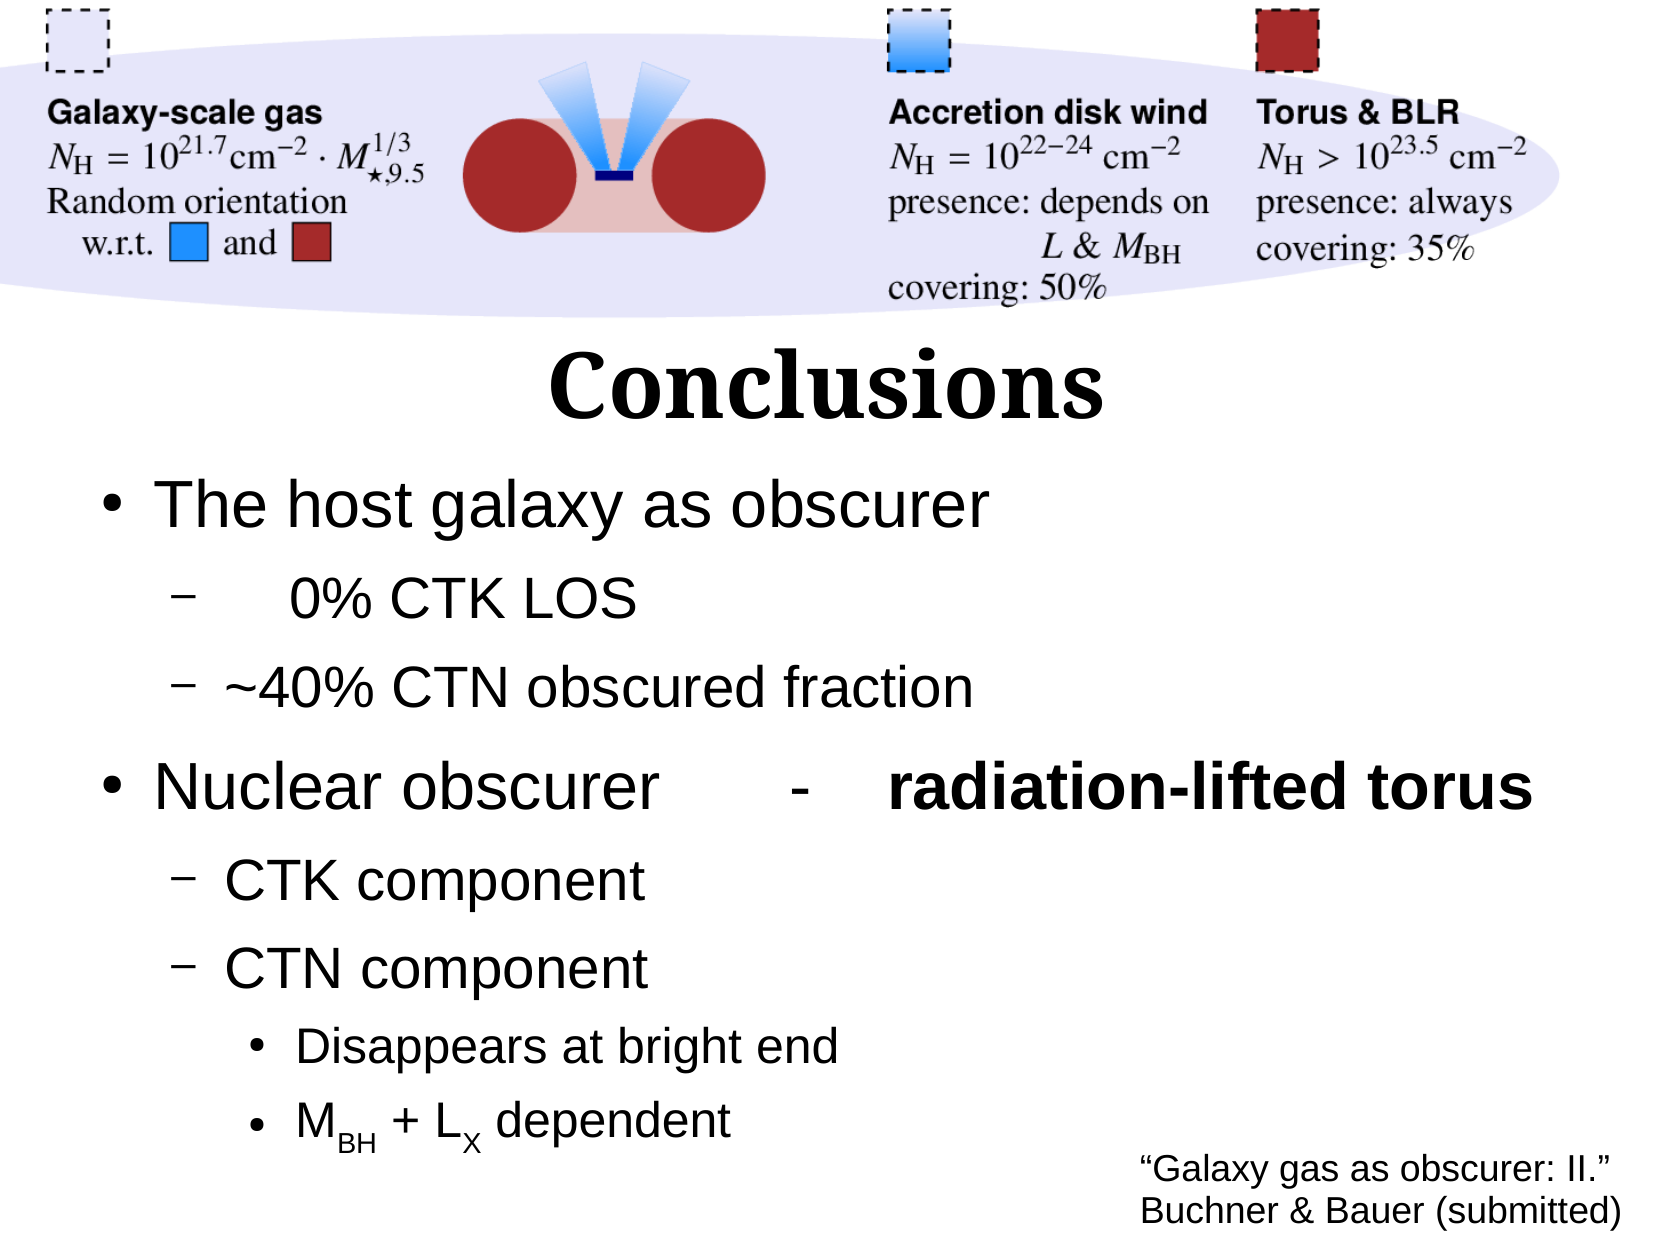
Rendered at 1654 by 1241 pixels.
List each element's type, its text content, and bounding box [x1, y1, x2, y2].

list The host galaxy as obscurer 0% CTK LOS ~40% CTN obscured fraction Nuclear obscurer - radiation-lifted torus CTK component CTN component Disappears at bright end MBH + LX dependent [82, 467, 1571, 1187]
title Conclusions [82, 279, 1571, 467]
text_box “Galaxy gas as obscurer: II.” Buchner & Bauer (submitted) [1125, 1140, 1646, 1240]
picture [0, 0, 1654, 346]
